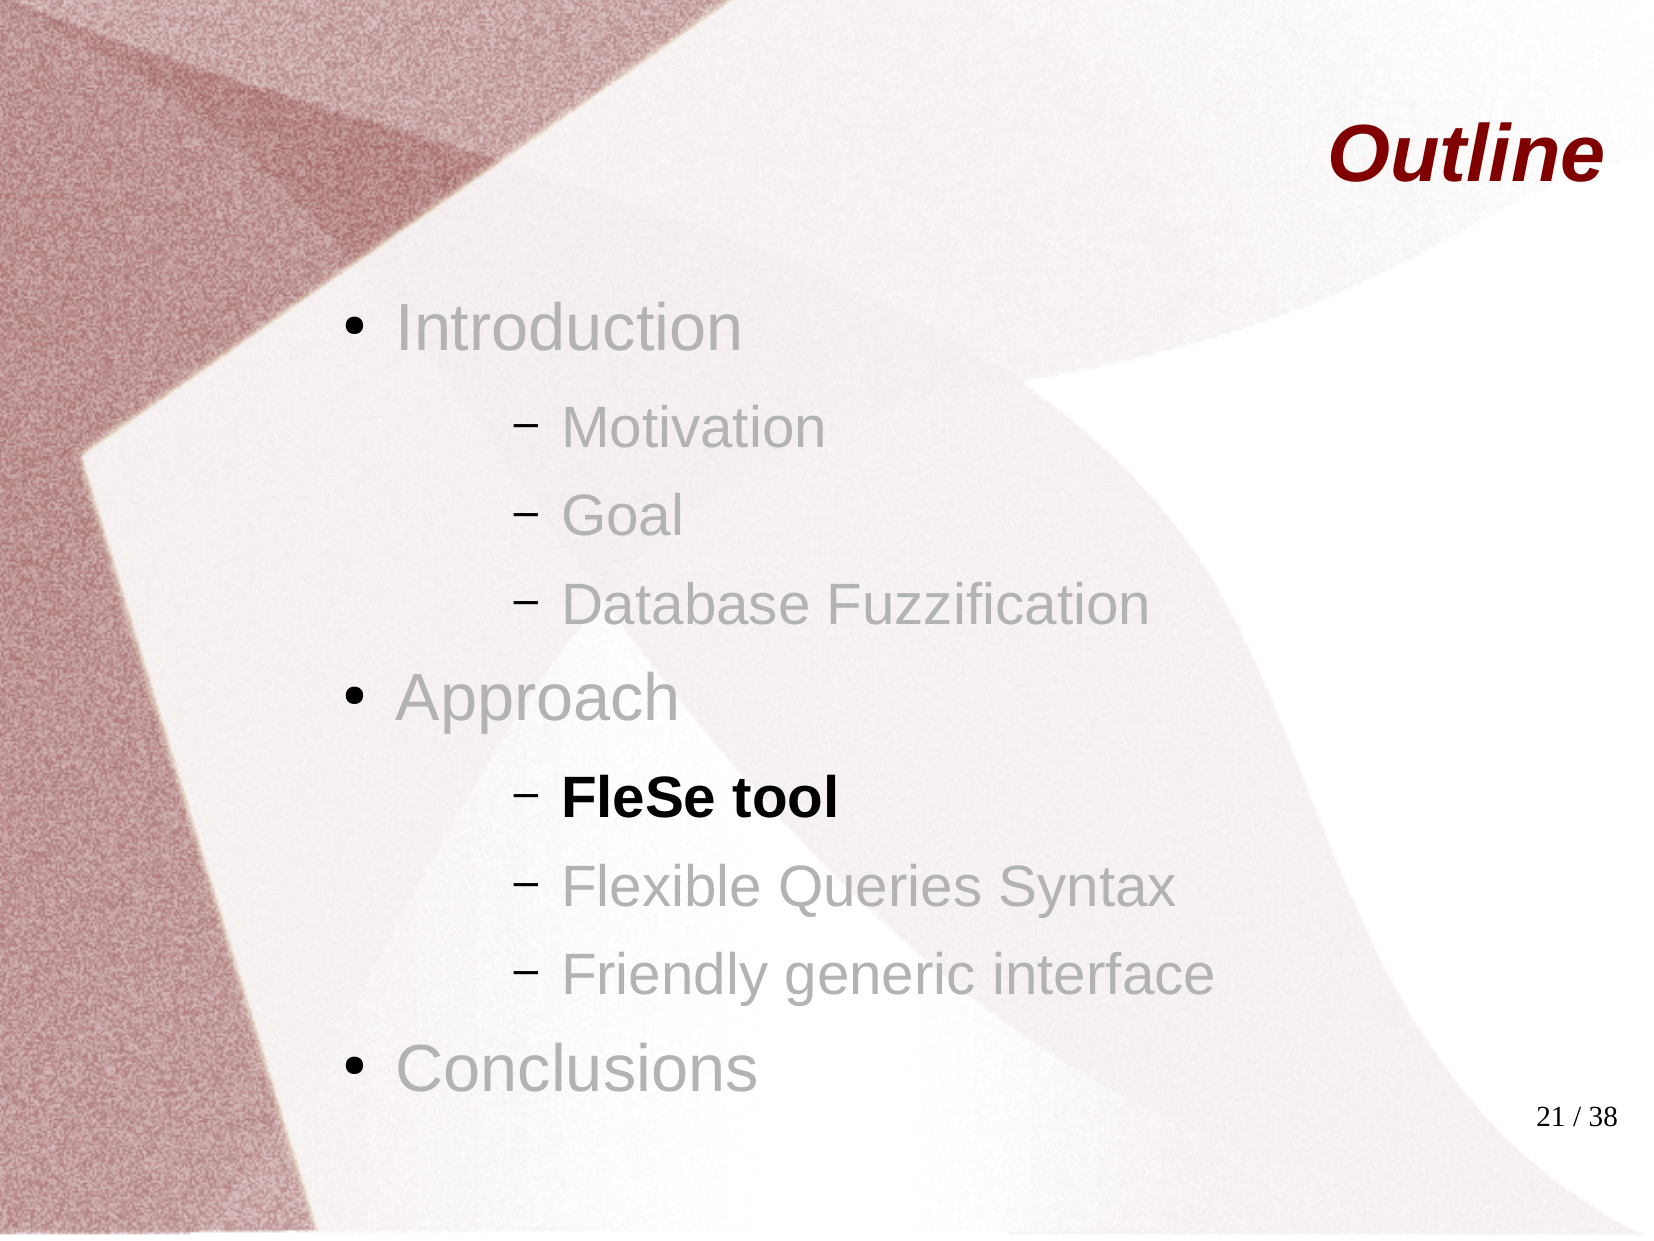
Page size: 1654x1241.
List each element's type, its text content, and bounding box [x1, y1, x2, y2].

title Outline [596, 49, 1607, 257]
list Introduction Motivation Goal Database Fuzzification Approach FleSe tool Flexible Queries Syntax Friendly generic interface Conclusions [324, 290, 1601, 1106]
picture [0, 0, 1654, 1241]
